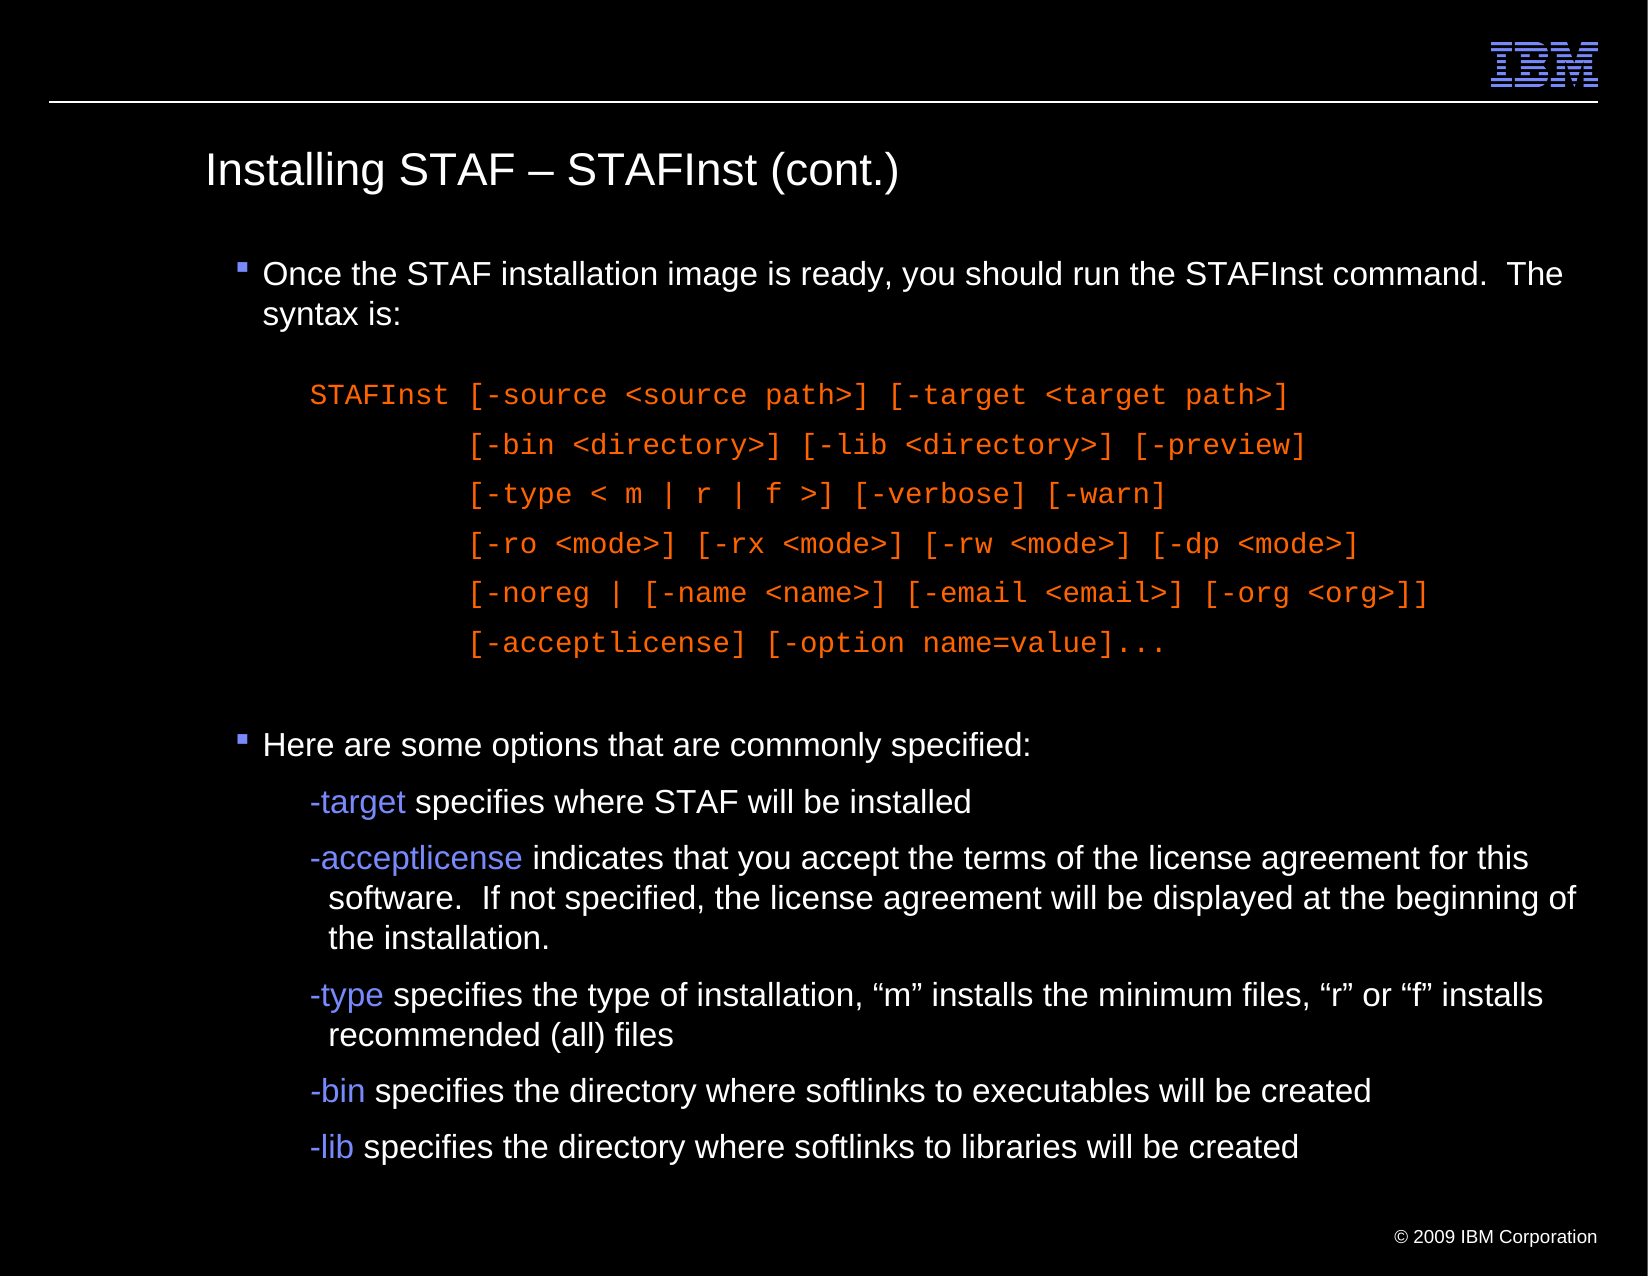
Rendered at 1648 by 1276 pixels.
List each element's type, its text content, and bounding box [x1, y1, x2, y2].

text_box Once the STAF installation image is ready, you should run the STAFInst command. The syntax is: STAFInst [-source <source path>] [-target <target path>] [-bin <directory>] [-lib <directory>] [-preview] [-type < m | r | f >] [-verbose] [-warn] [-ro <mode>] [-rx <mode>] [-rw <mode>] [-dp <mode>] [-noreg | [-name <name>] [-email <email>] [-org <org>]] [-acceptlicense] [-option name=value]... Here are some options that are commonly specified: -target specifies where STAF will be installed -acceptlicense indicates that you accept the terms of the license agreement for this software. If not specified, the license agreement will be displayed at the beginning of the installation. -type specifies the type of installation, “m” installs the minimum files, “r” or “f” installs recommended (all) files -bin specifies the directory where softlinks to executables will be created -lib specifies the directory where softlinks to libraries will be created [235, 252, 1599, 1166]
title Installing STAF – STAFInst (cont.) [188, 137, 1648, 231]
picture [1491, 42, 1598, 87]
